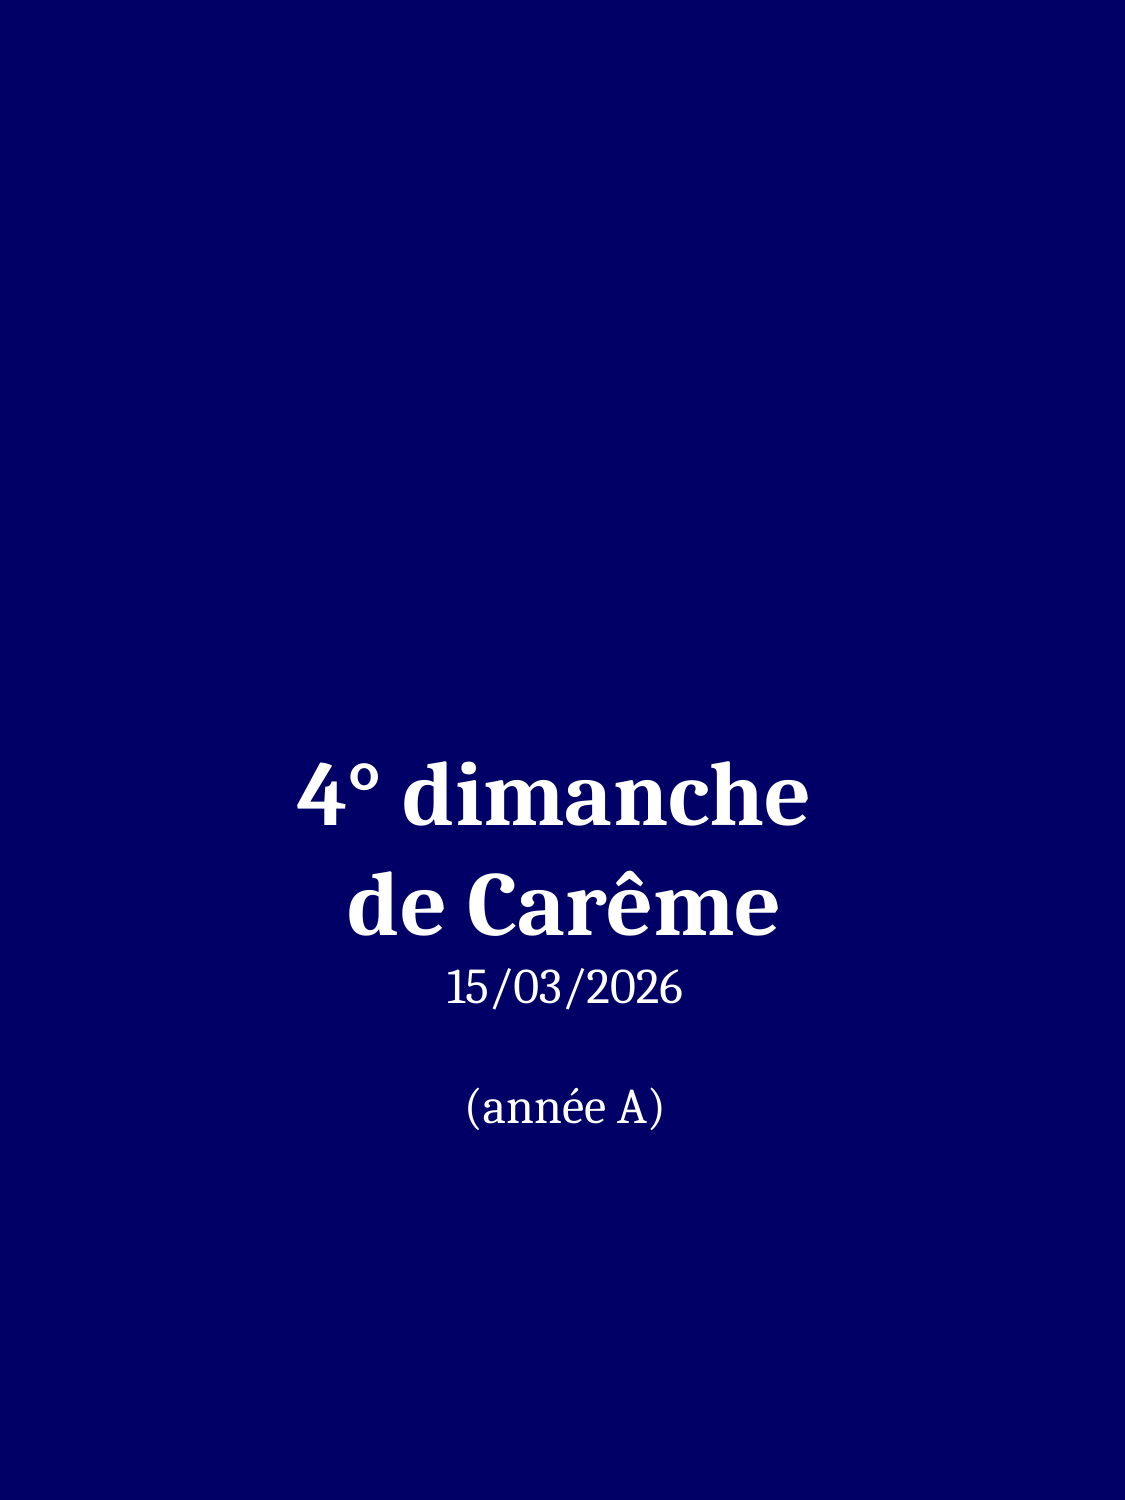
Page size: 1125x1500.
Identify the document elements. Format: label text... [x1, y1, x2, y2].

text_box 4° dimanche de Carême 15/03/2026 (année A) [277, 726, 853, 1201]
